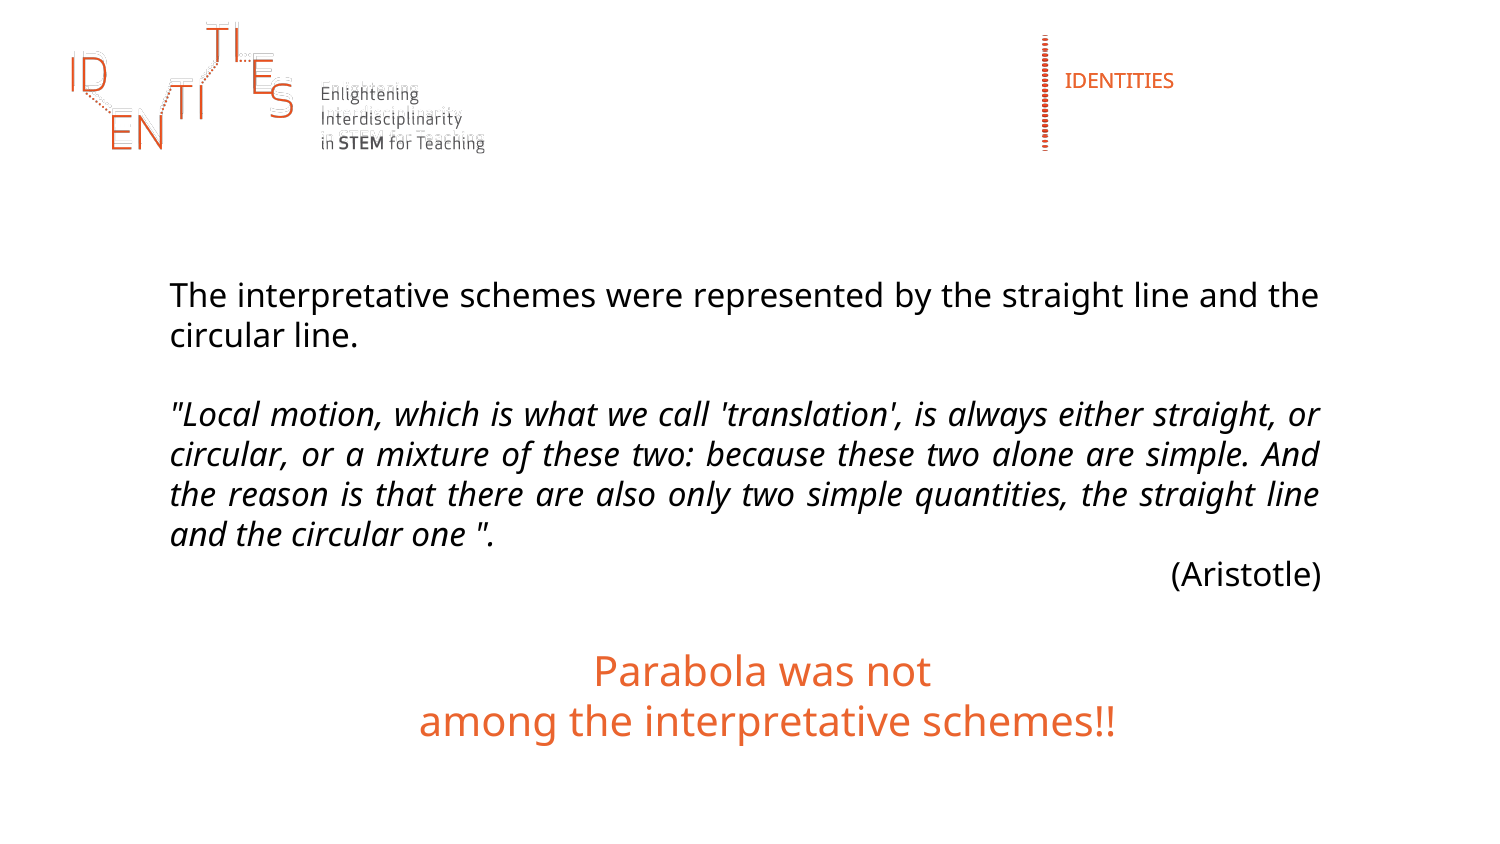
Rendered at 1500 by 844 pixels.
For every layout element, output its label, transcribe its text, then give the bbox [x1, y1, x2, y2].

text_box Parabola was not among the interpretative schemes!! [264, 636, 1272, 754]
picture [1042, 35, 1051, 151]
text_box The interpretative schemes were represented by the straight line and the circular line. "Local motion, which is what we call 'translation', is always either straight, or circular, or a mixture of these two: because these two alone are simple. And the reason is that there are also only two simple quantities, the straight line and the circular one ". (Aristotle) [154, 266, 1346, 605]
text_box IDENTITIES [1050, 60, 1472, 121]
picture [71, 18, 485, 157]
